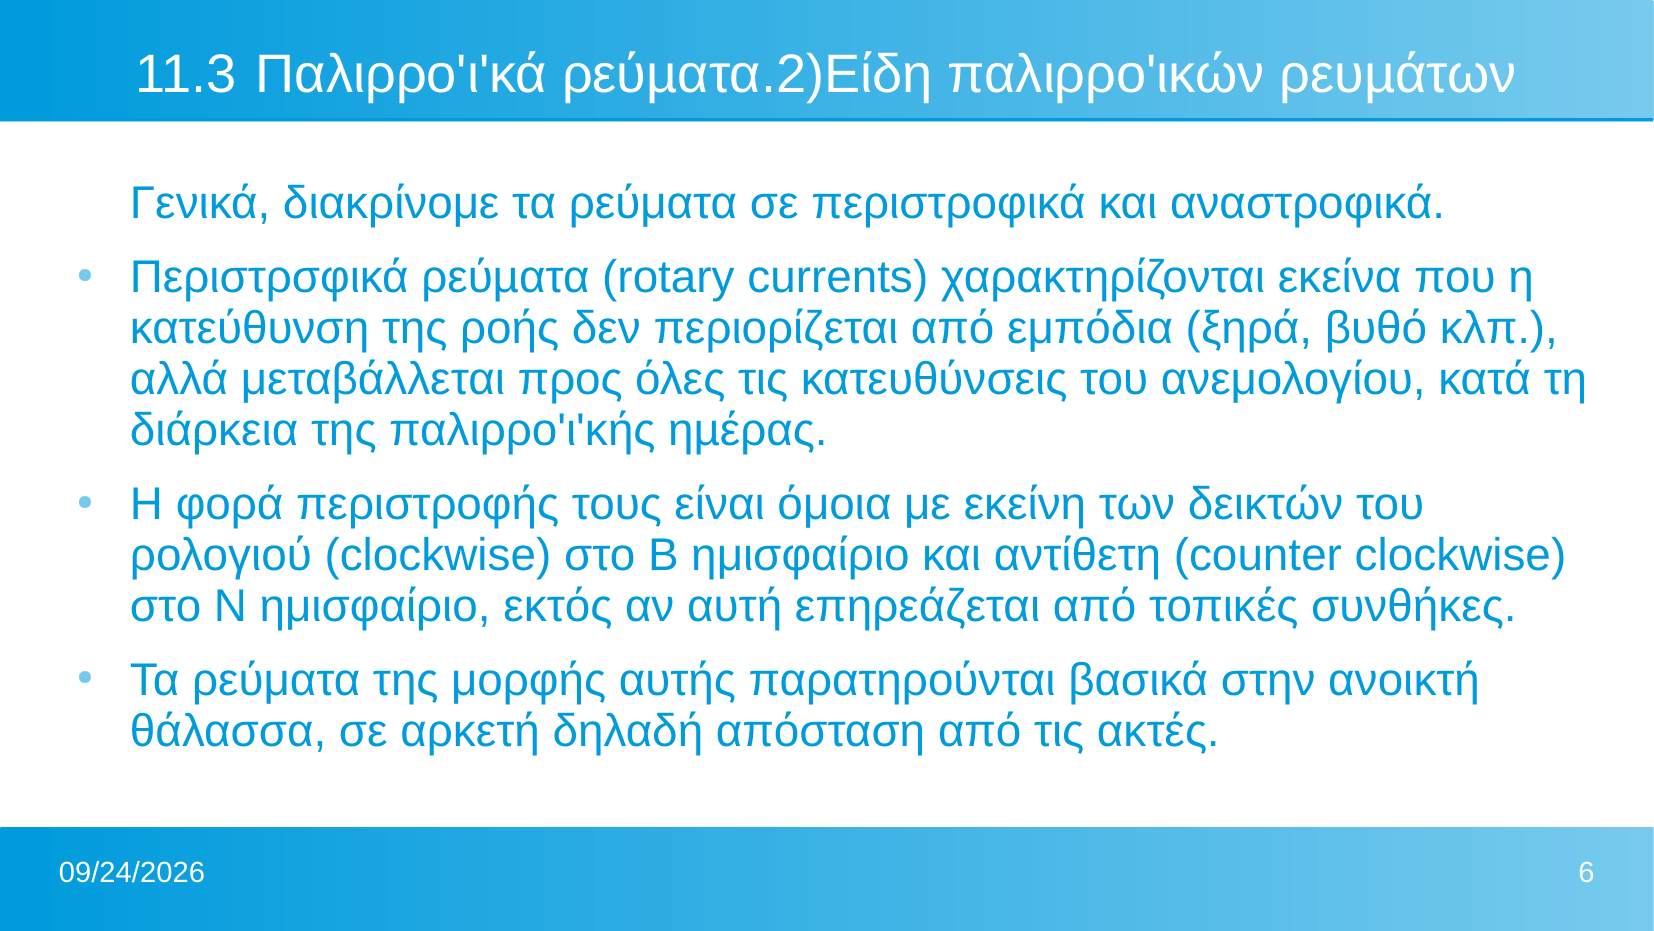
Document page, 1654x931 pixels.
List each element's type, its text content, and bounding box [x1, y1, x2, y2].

list Γενικά, διακρίνομε τα ρεύματα σε περιστροφικά και αναστροφικά. Περιστρσφικά ρεύµατα (rotary currents) χαρακτηρίζονται εκείνα που η κατεύθυνση της ροής δεν περιορίζεται από εμπόδια (ξηρά, βυθό κλπ.), αλλά μεταβάλλεται προς όλες τις κατευθύνσεις του ανεμολογίου, κατά τη διάρκεια της παλιρρο'ι'κής ηµέρας. Η φορά περιστροφής τους είναι όμοια με εκείνη των δεικτών του ρολογιού (clockwise) στο Β ημισφαίριο και αντίθετη (counter clockwise) στο Ν ημισφαίριο, εκτός αν αυτή επηρεάζεται από τοπικές συνθήκες. Τα ρεύματα της μορφής αυτής παρατηρούνται βασικά στην ανοικτή θάλασσα, σε αρκετή δηλαδή απόσταση από τις ακτές. [59, 177, 1595, 768]
title 11.3 Παλιρρο'ι'κά ρεύµατα.2)Είδη παλιρρο'ικών ρευµάτων [59, 29, 1595, 108]
